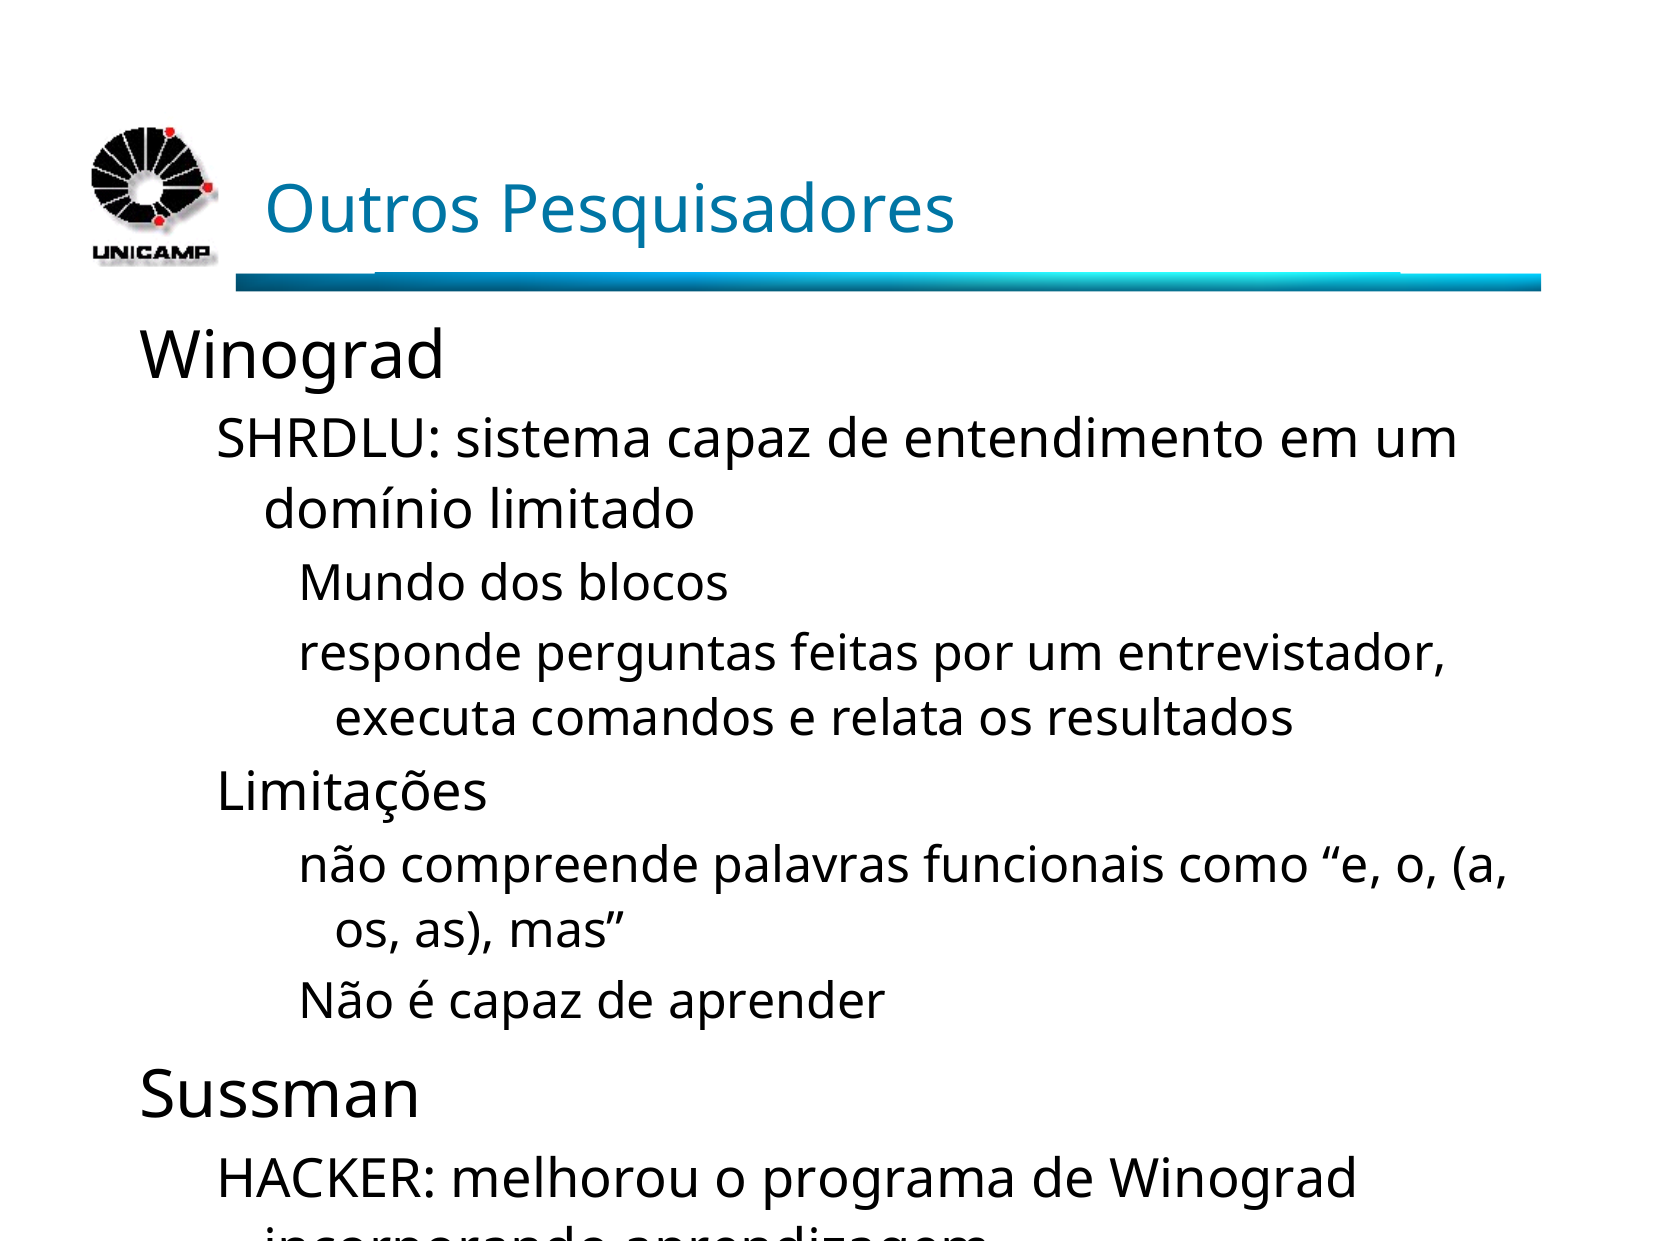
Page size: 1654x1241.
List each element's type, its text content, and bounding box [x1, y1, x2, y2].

title Outros Pesquisadores [264, 42, 1534, 250]
picture [125, 272, 1654, 295]
list Winograd SHRDLU: sistema capaz de entendimento em um domínio limitado Mundo dos blocos responde perguntas feitas por um entrevistador, executa comandos e relata os resultados Limitações não compreende palavras funcionais como “e, o, (a, os, as), mas” Não é capaz de aprender Sussman HACKER: melhorou o programa de Winograd incorporando aprendizagem [121, 309, 1534, 1182]
